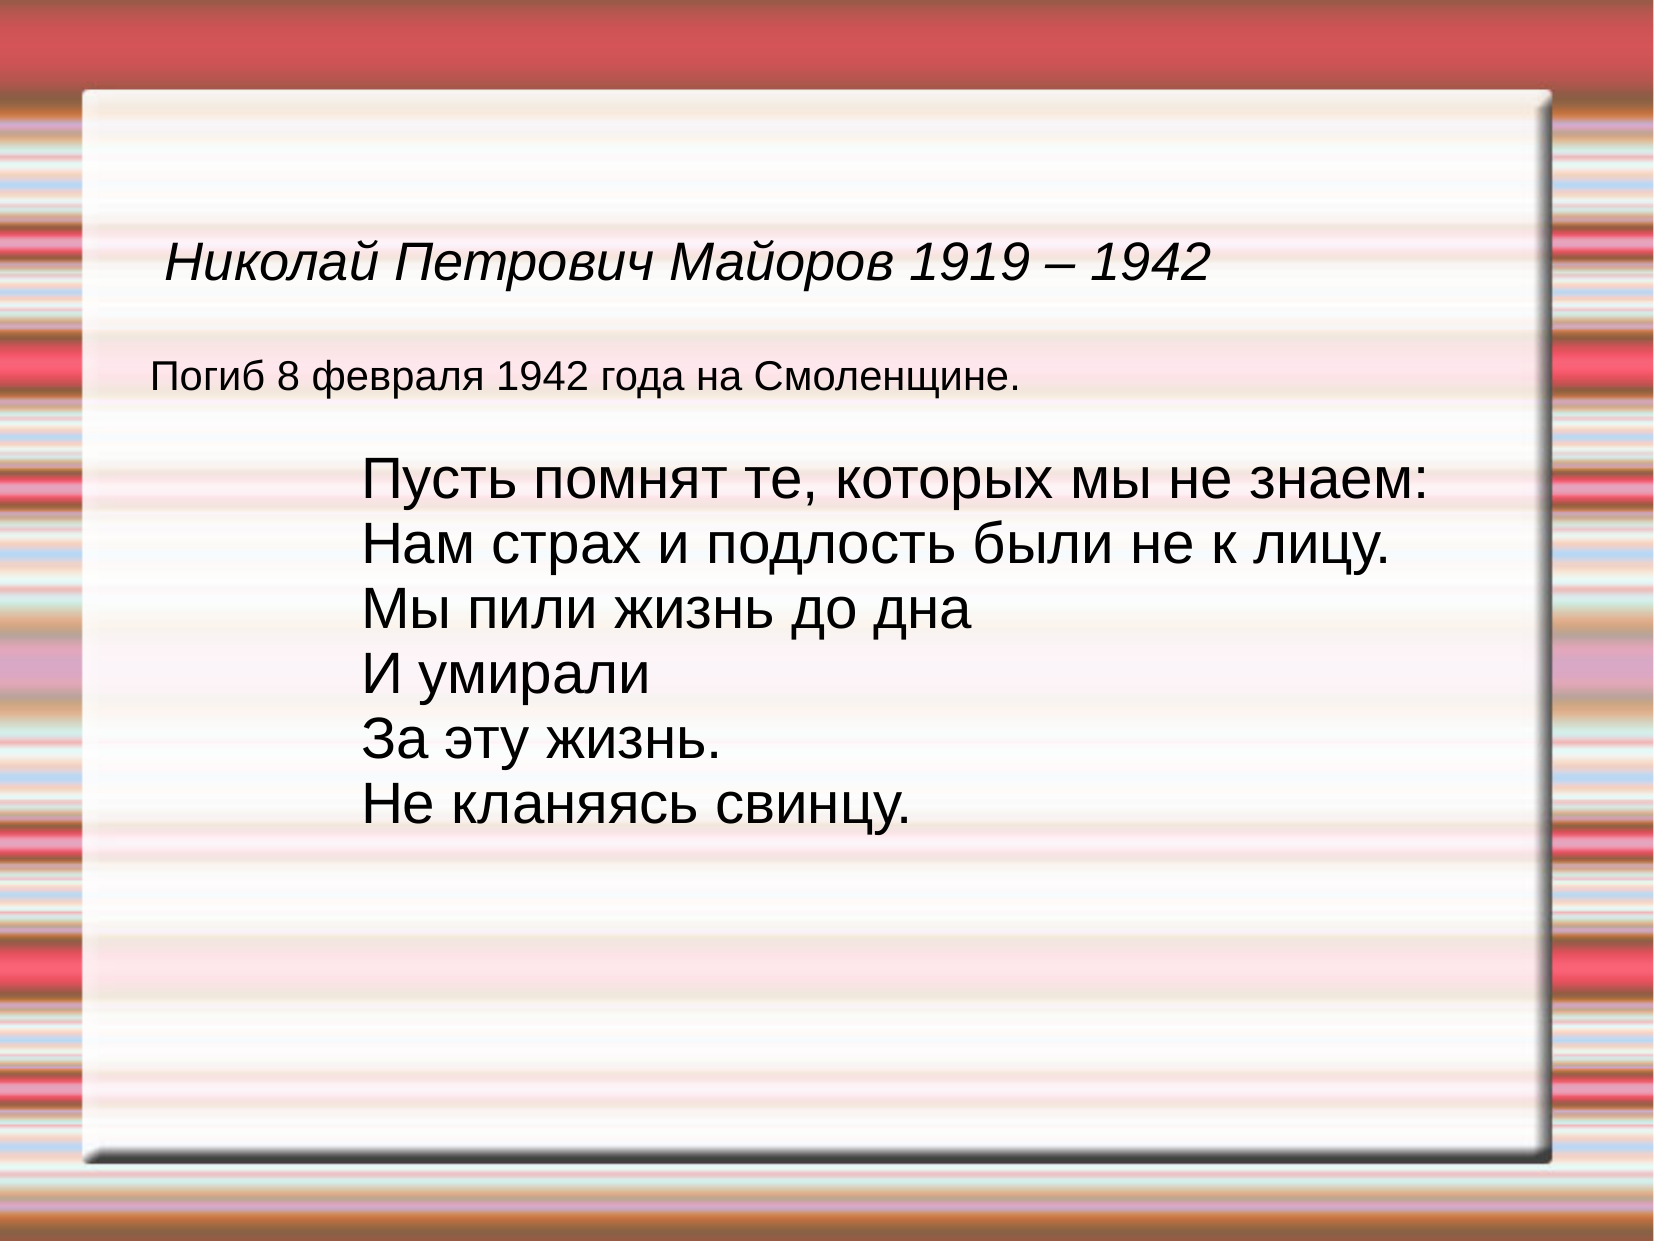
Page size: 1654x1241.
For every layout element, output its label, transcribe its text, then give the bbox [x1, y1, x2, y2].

text_box Николай Петрович Майоров 1919 – 1942 Погиб 8 февраля 1942 года на Смоленщине. Пусть помнят те, которых мы не знаем: Нам страх и подлость были не к лицу. Мы пили жизнь до дна И умирали За эту жизнь. Не кланяясь свинцу. [134, 224, 1516, 1132]
picture [0, 0, 1654, 1241]
